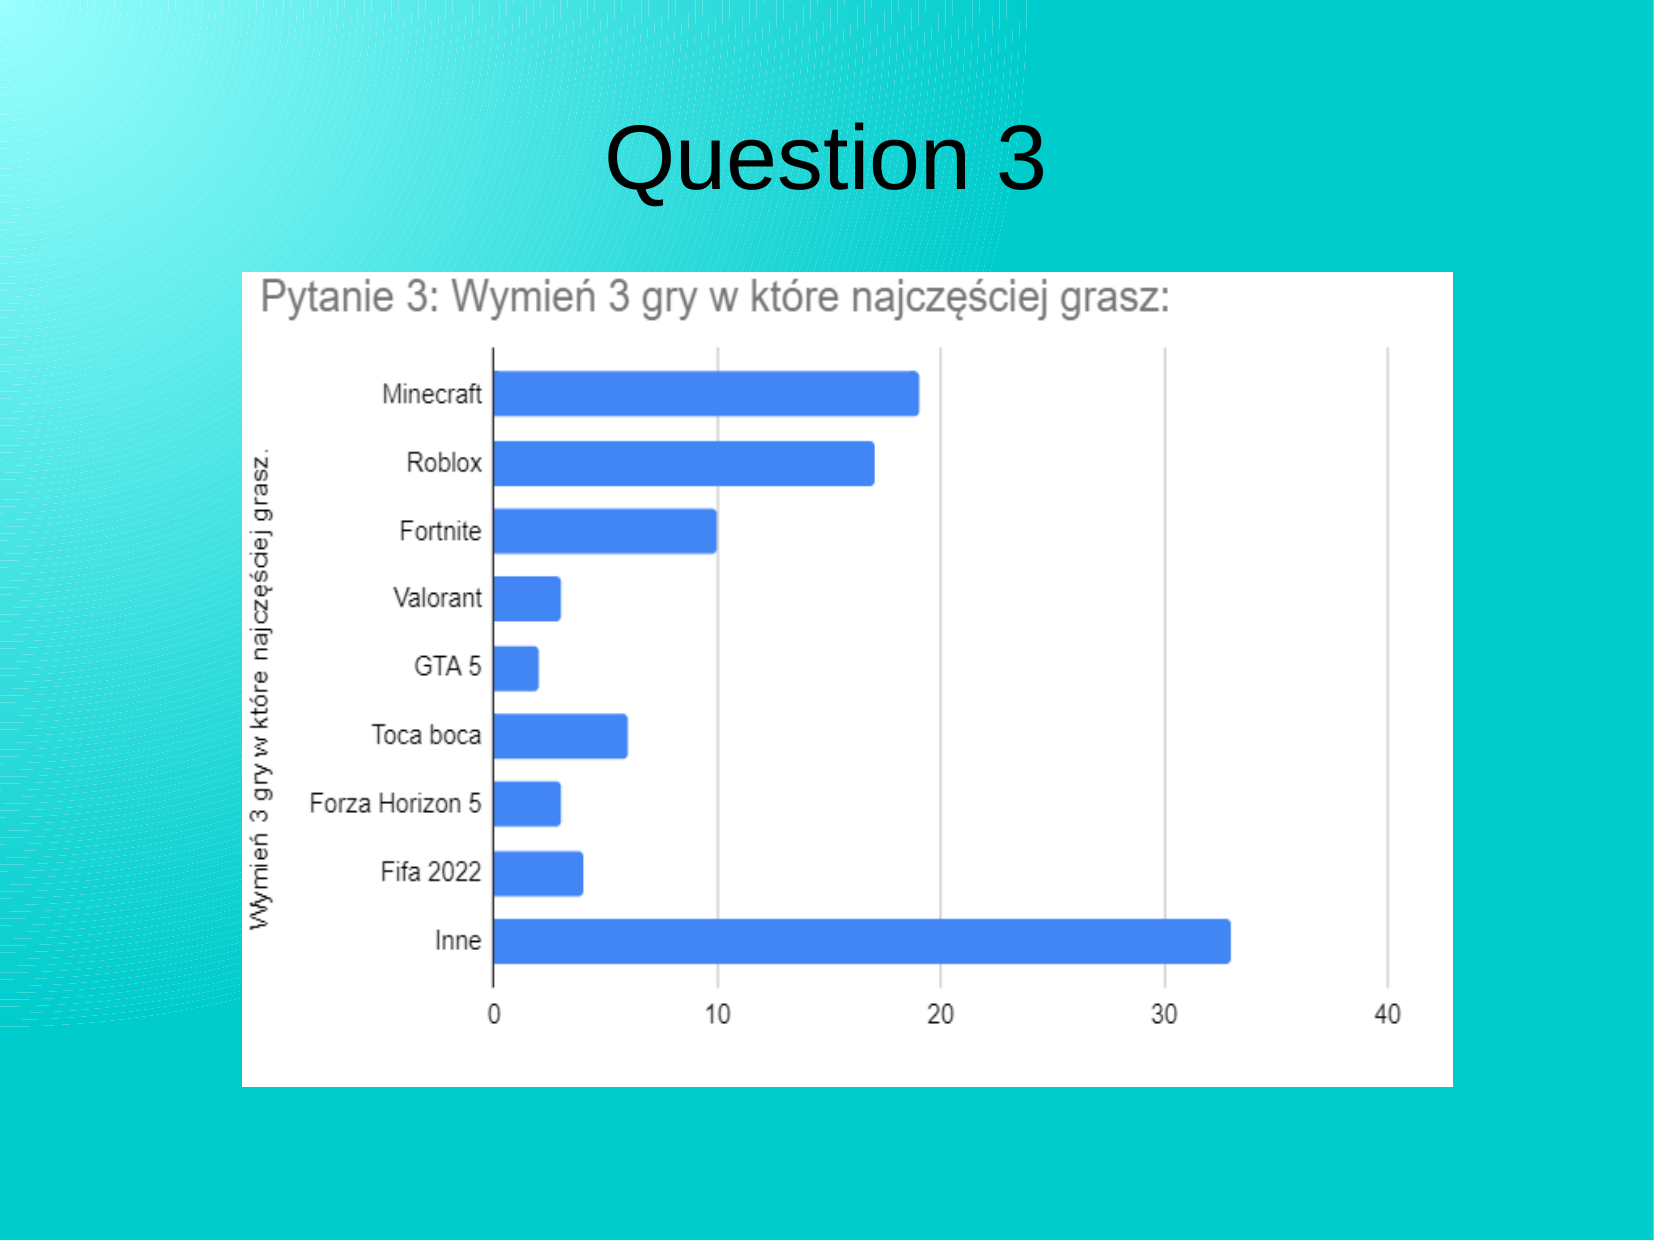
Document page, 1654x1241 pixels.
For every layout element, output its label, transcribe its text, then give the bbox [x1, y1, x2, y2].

picture [242, 272, 1453, 1087]
title Question 3 [82, 49, 1571, 257]
